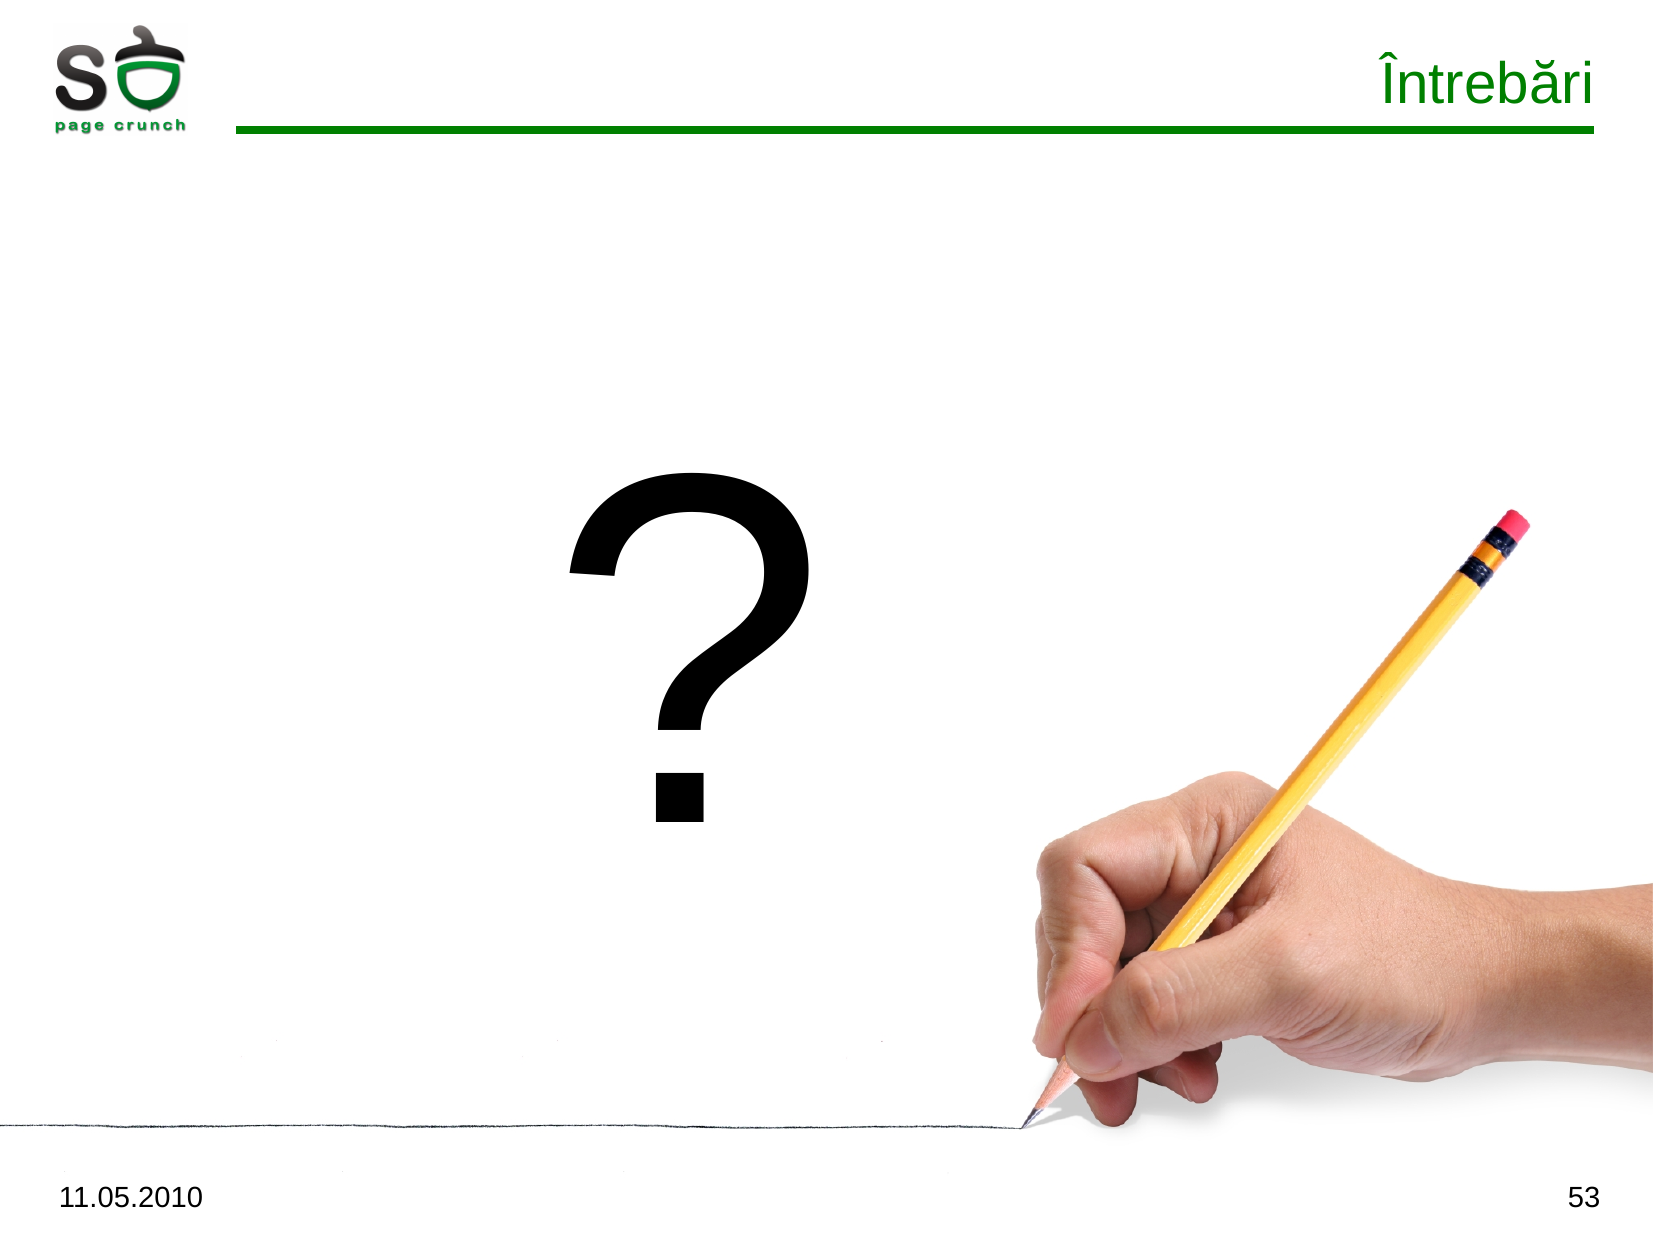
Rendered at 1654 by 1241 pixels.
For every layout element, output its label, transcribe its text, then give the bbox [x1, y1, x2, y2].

title Întrebări [236, 49, 1595, 119]
picture [53, 23, 188, 136]
picture [0, 473, 1653, 1183]
list ? [531, 354, 857, 945]
